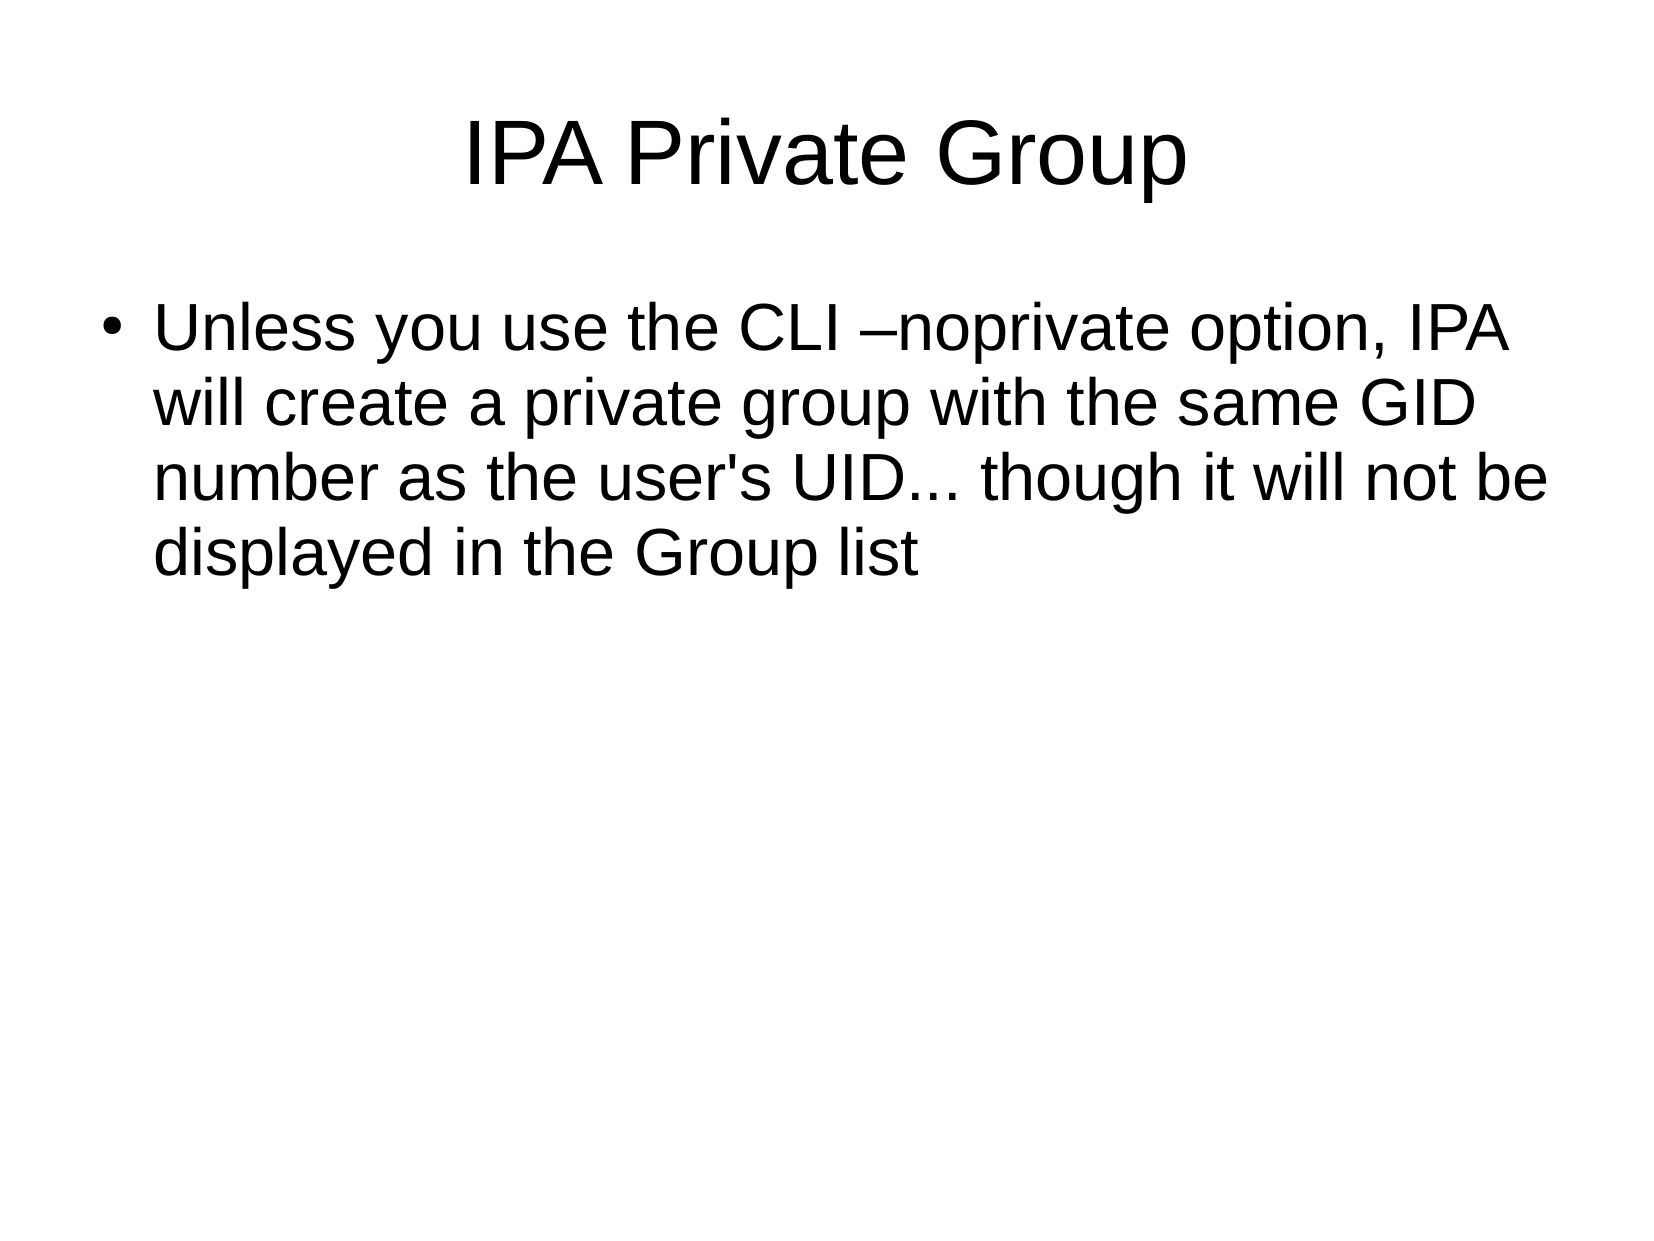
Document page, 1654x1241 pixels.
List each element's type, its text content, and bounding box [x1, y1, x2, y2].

title IPA Private Group [82, 49, 1571, 257]
list Unless you use the CLI –noprivate option, IPA will create a private group with the same GID number as the user's UID... though it will not be displayed in the Group list [82, 290, 1571, 1010]
